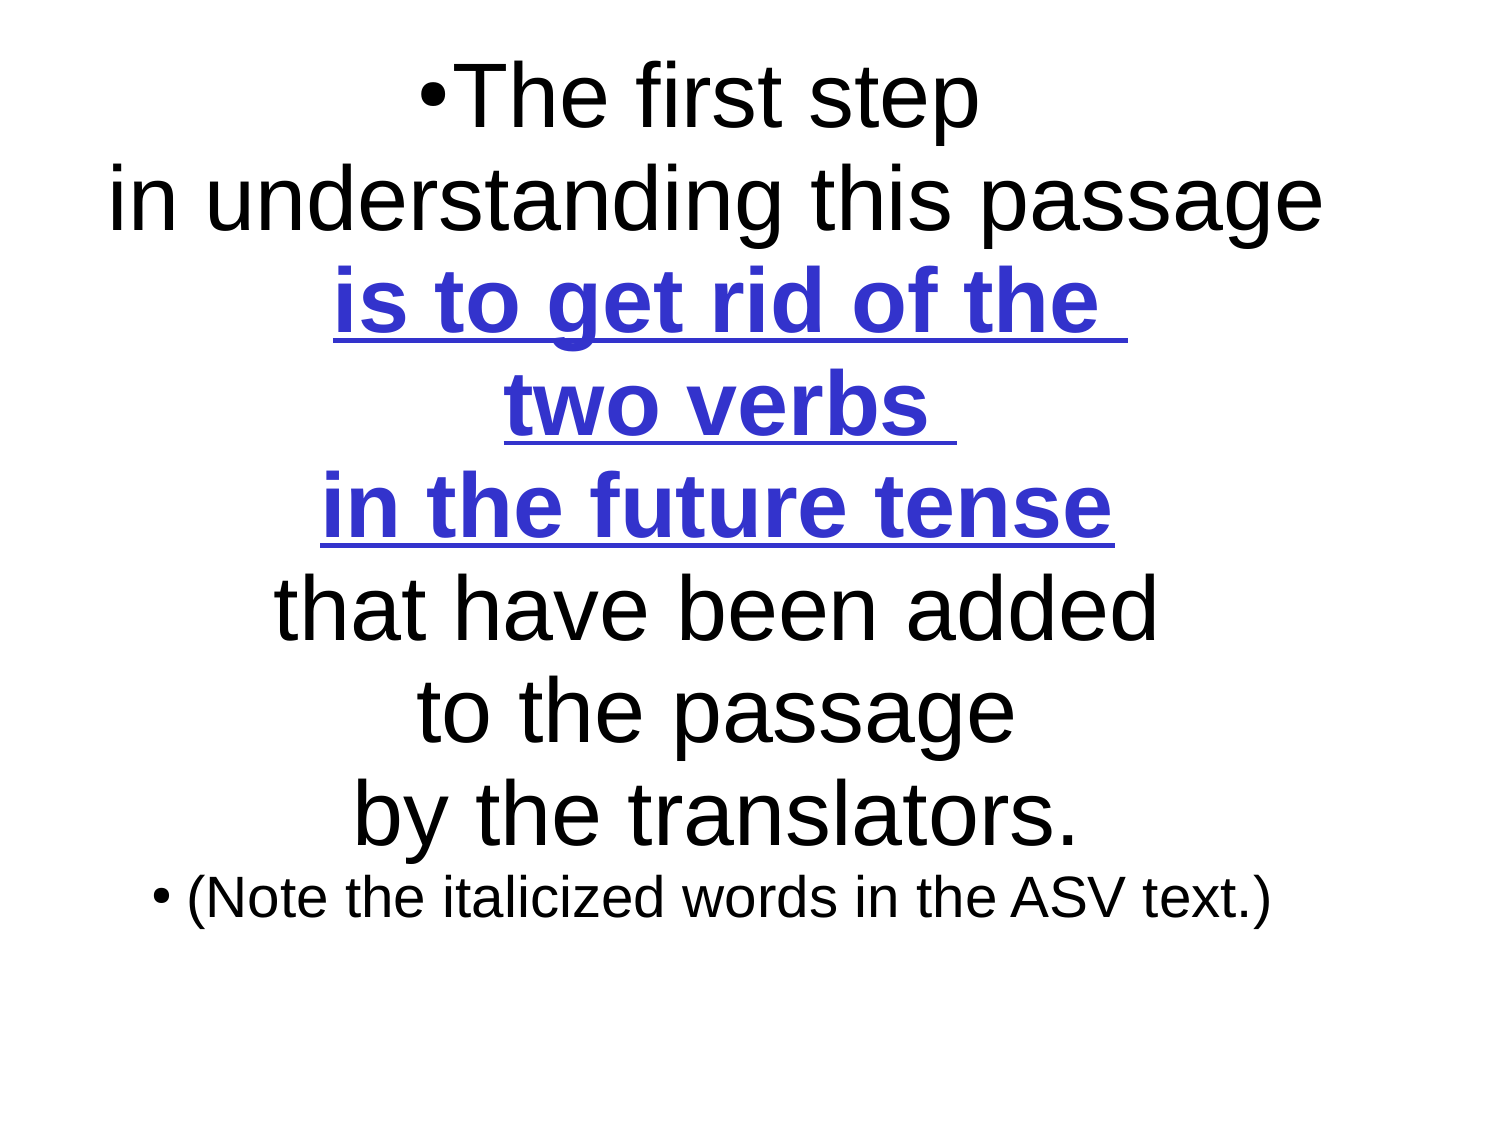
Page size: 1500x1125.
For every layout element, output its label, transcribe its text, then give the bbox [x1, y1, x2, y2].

text_box The first step in understanding this passage is to get rid of the two verbs in the future tense that have been added to the passage by the translators. (Note the italicized words in the ASV text.) [37, 37, 1388, 938]
